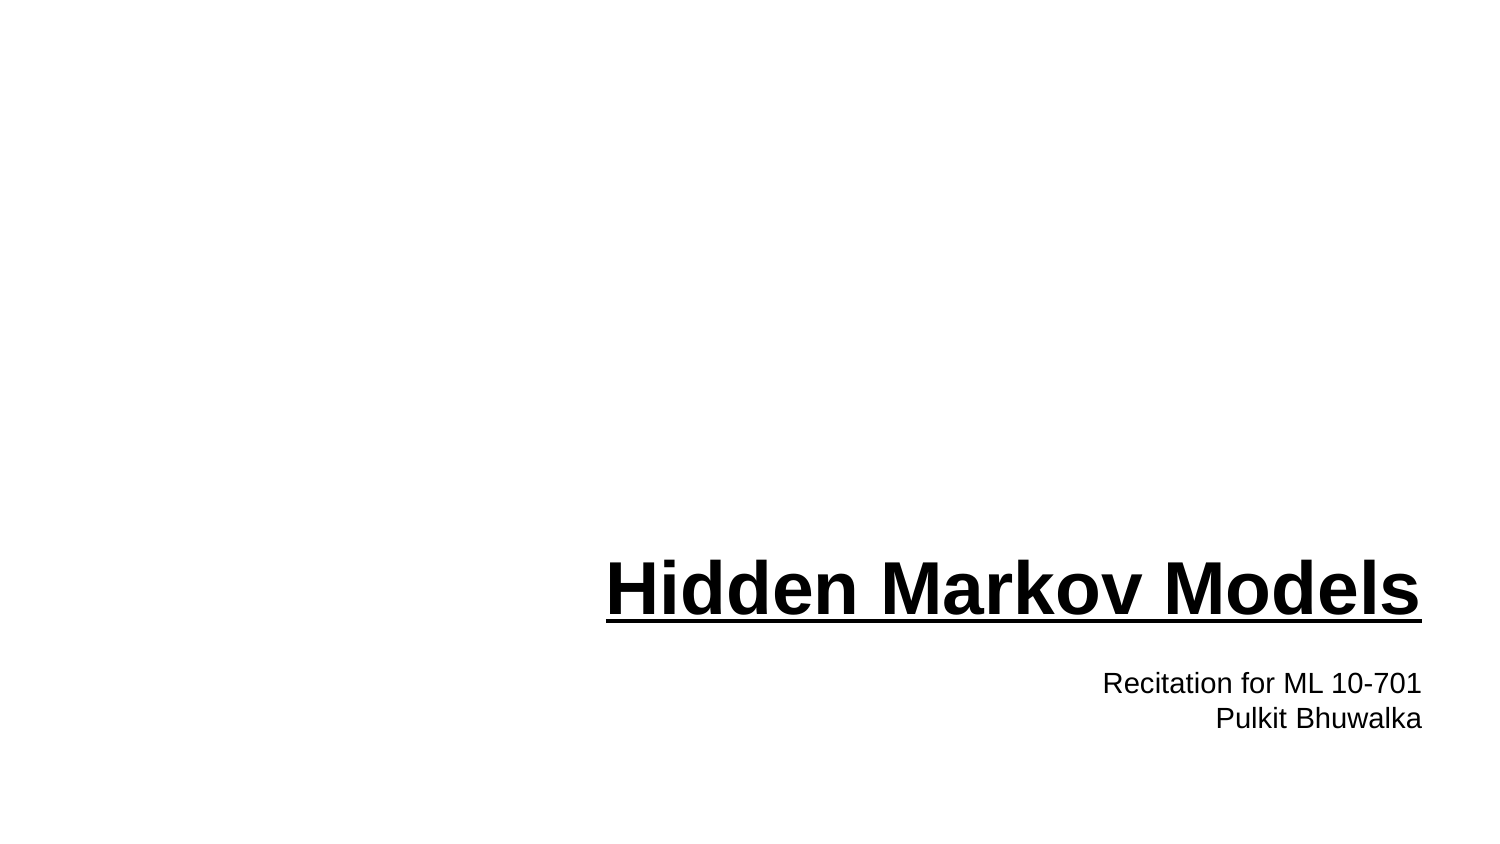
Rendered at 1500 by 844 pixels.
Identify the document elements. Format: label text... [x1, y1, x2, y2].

text_box Hidden Markov Models Recitation for ML 10-701 Pulkit Bhuwalka [567, 524, 1438, 753]
